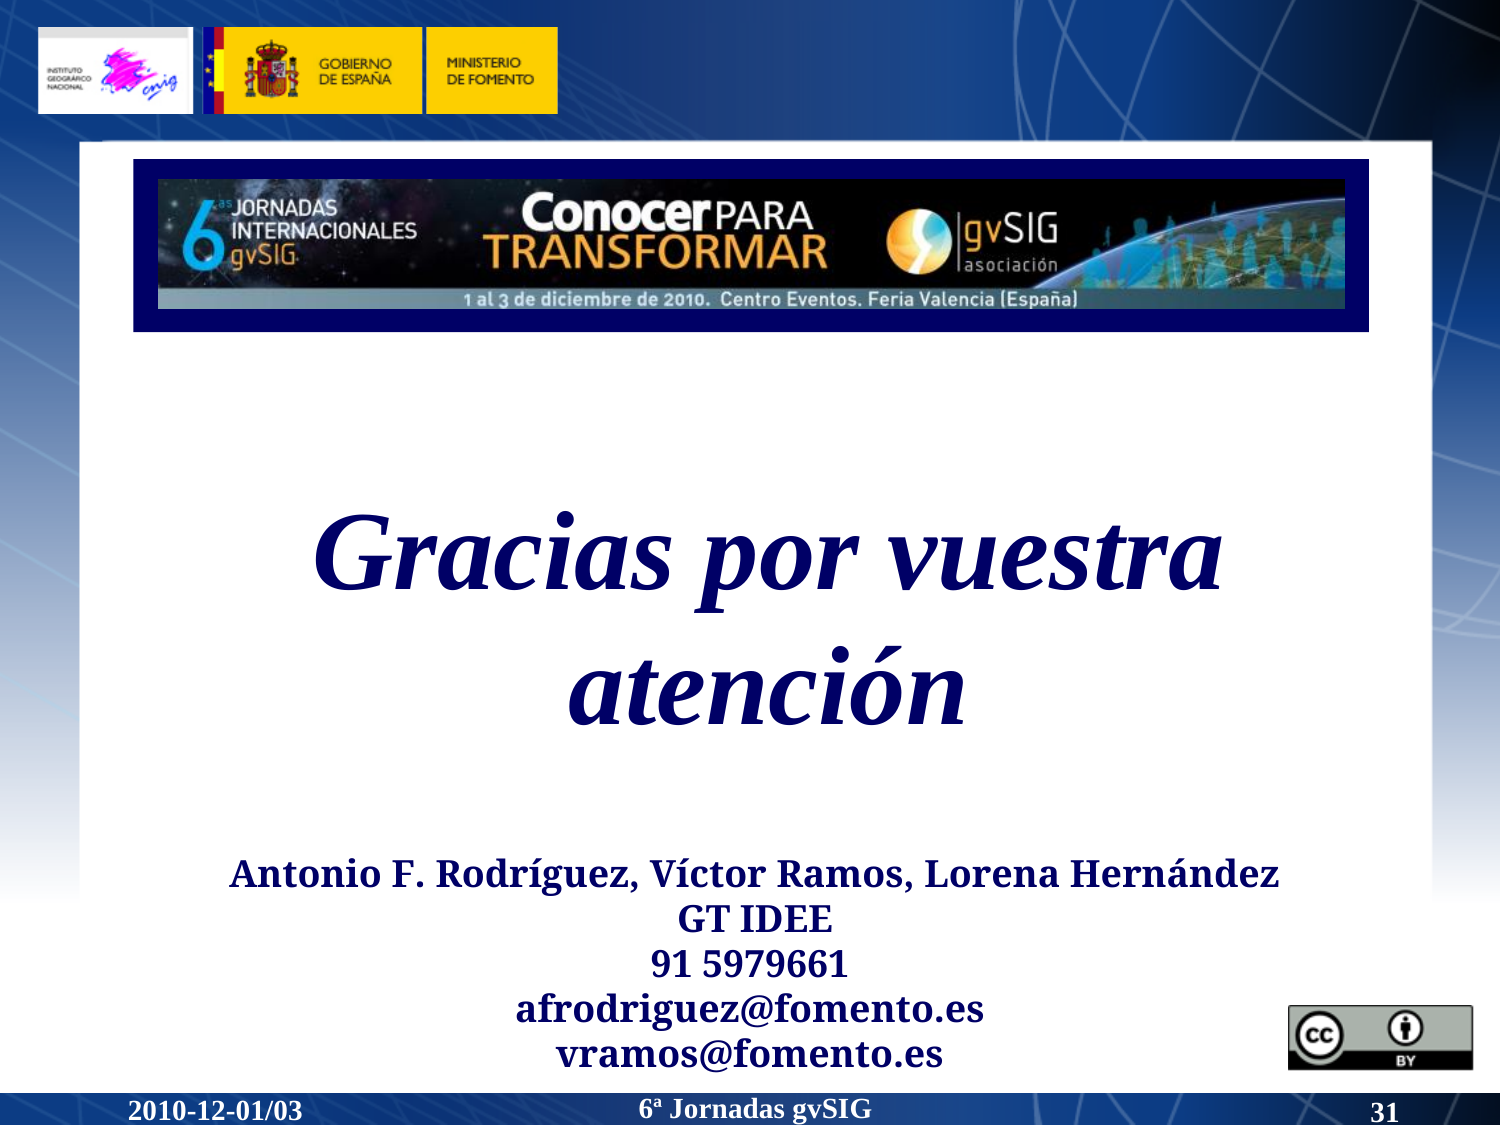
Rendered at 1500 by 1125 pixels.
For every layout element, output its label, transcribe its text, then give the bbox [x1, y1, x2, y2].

picture [0, 0, 1500, 827]
text_box Antonio F. Rodríguez, Víctor Ramos, Lorena Hernández GT IDEE 91 5979661 afrodriguez@fomento.es vramos@fomento.es [0, 827, 1500, 1098]
chart [1288, 1005, 1475, 1072]
picture [747, 1106, 752, 1117]
picture [0, 1098, 1500, 1125]
